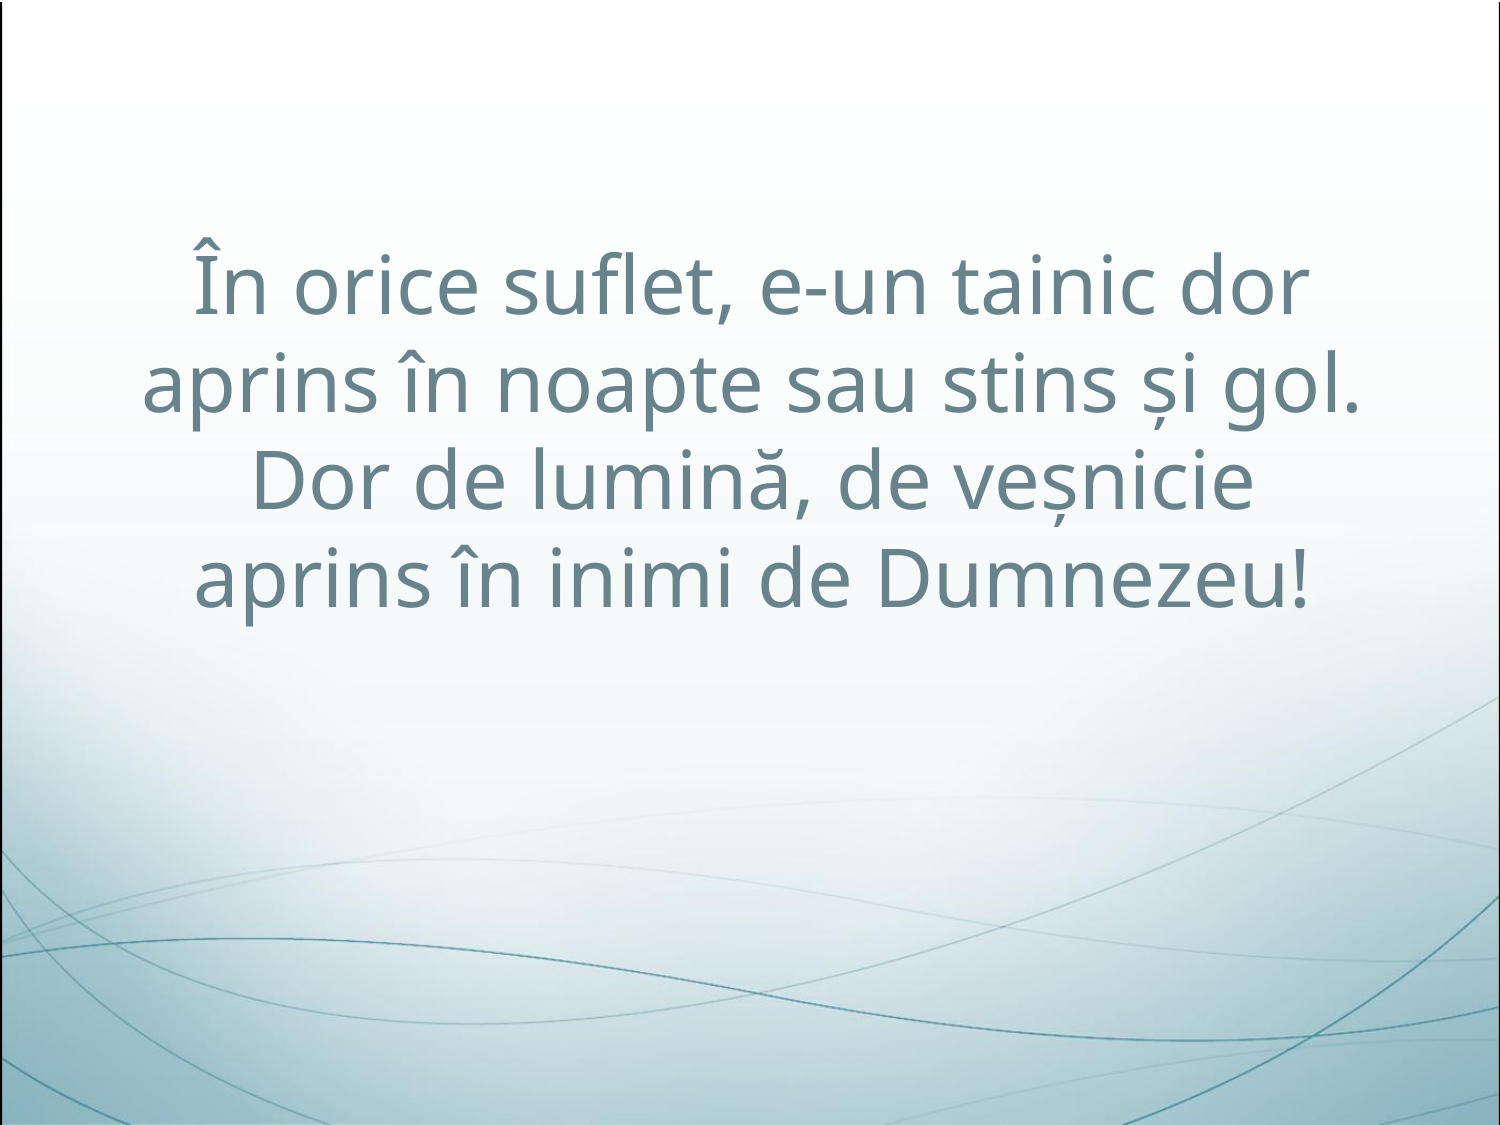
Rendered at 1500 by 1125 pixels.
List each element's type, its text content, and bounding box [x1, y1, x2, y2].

picture [0, 2, 1500, 1125]
text_box În orice suflet, e-un tainic dor aprins în noapte sau stins şi gol. Dor de lumină, de veşnicie aprins în inimi de Dumnezeu! [23, 225, 1483, 632]
